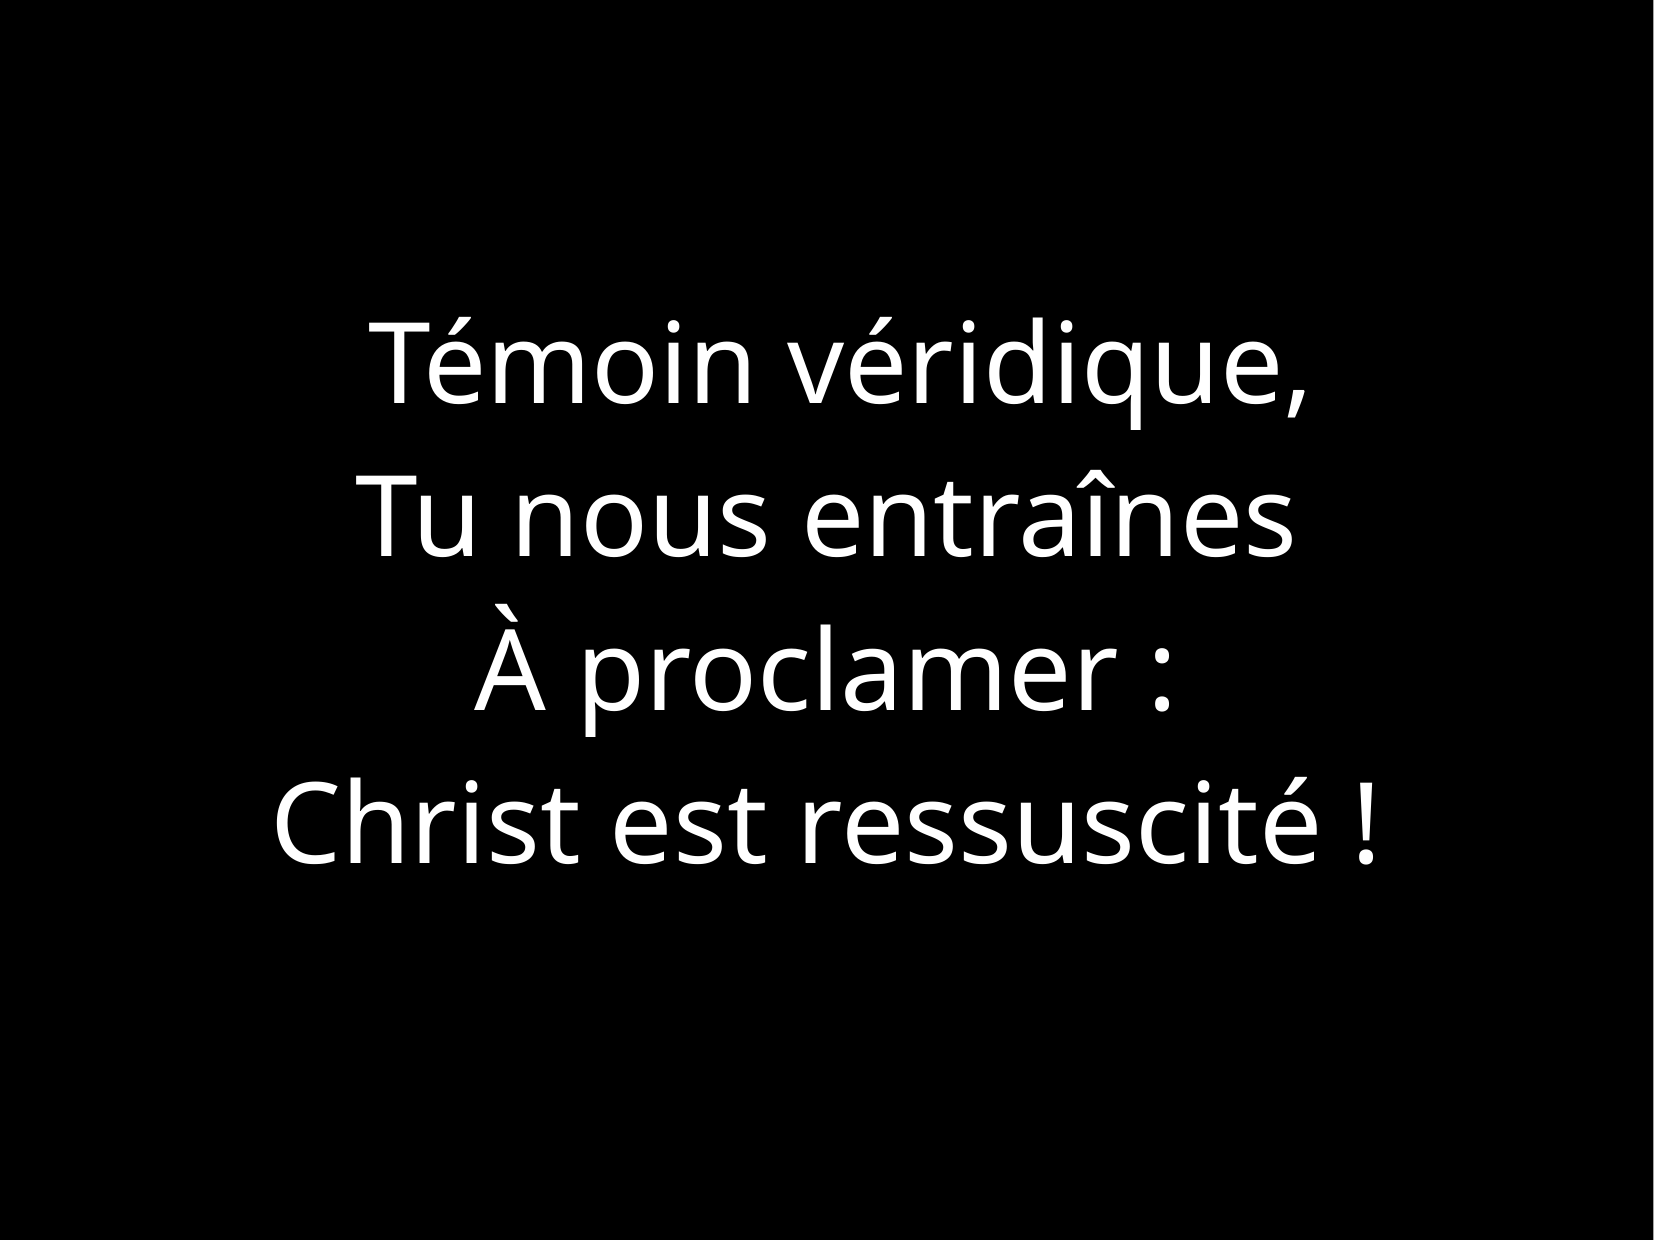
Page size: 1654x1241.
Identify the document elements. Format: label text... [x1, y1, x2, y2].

subtitle Témoin véridique, Tu nous entraînes À proclamer : Christ est ressuscité ! [82, 70, 1571, 1109]
